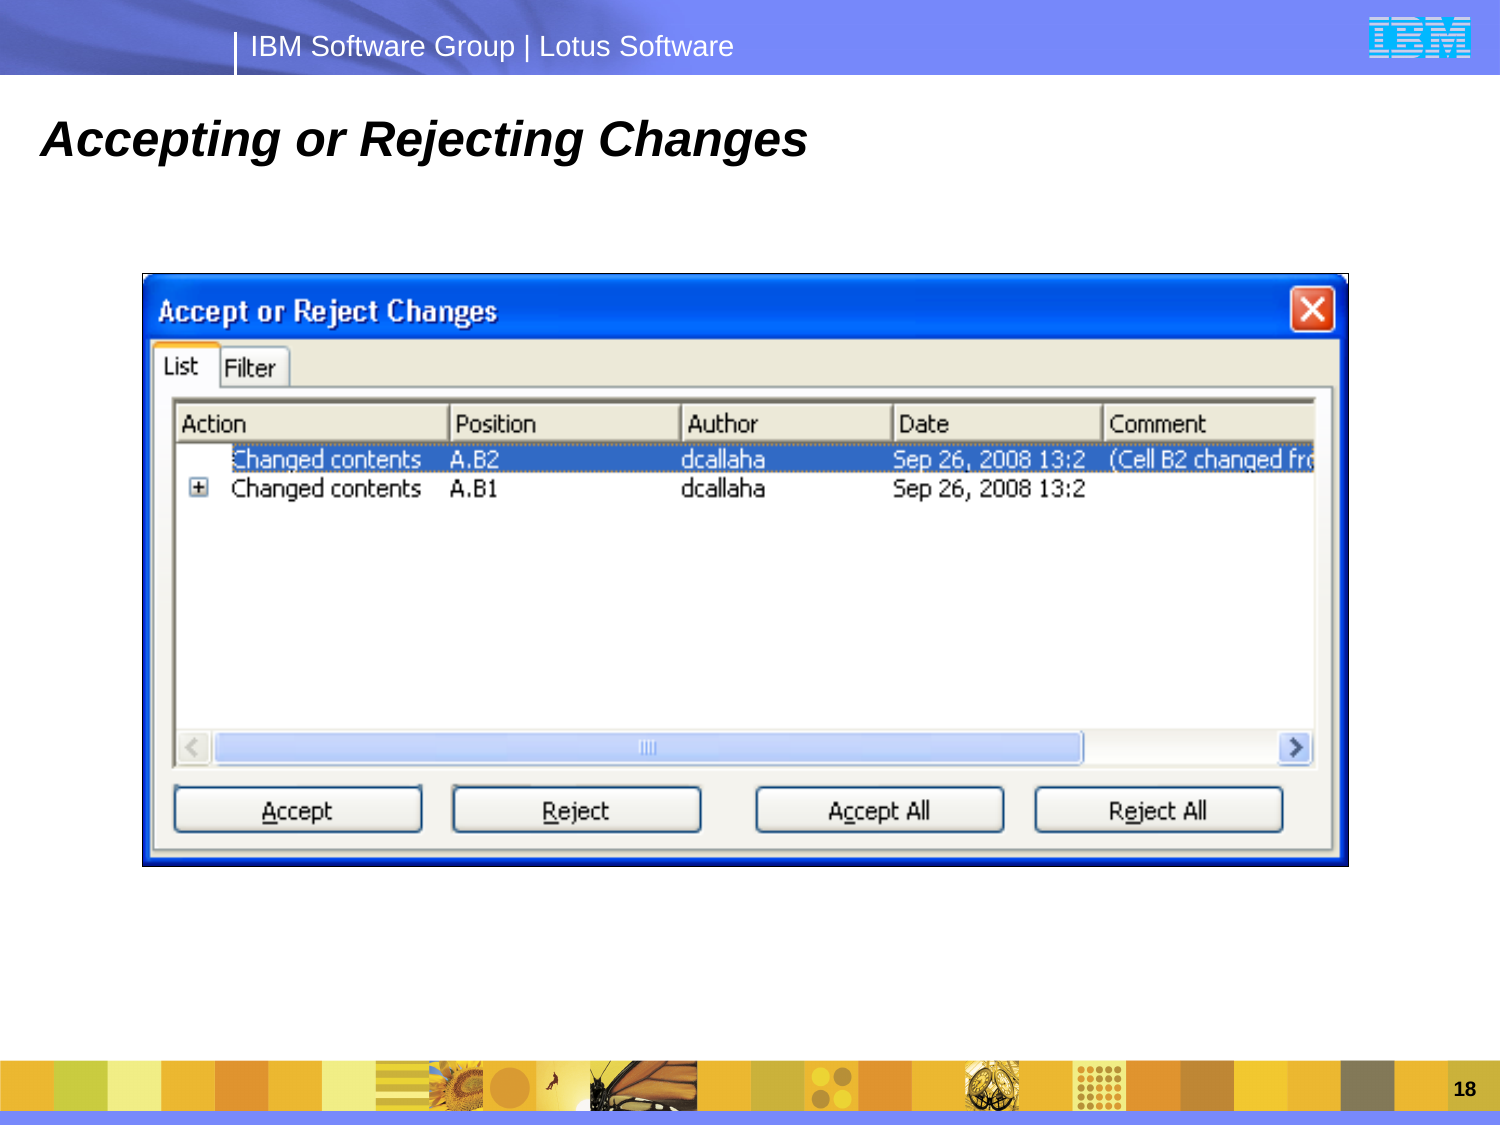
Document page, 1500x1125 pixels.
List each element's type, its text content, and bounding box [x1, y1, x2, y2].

picture [0, 1060, 1500, 1111]
title Accepting or Rejecting Changes [25, 106, 1378, 189]
picture [142, 273, 1349, 867]
picture [0, 0, 1500, 75]
